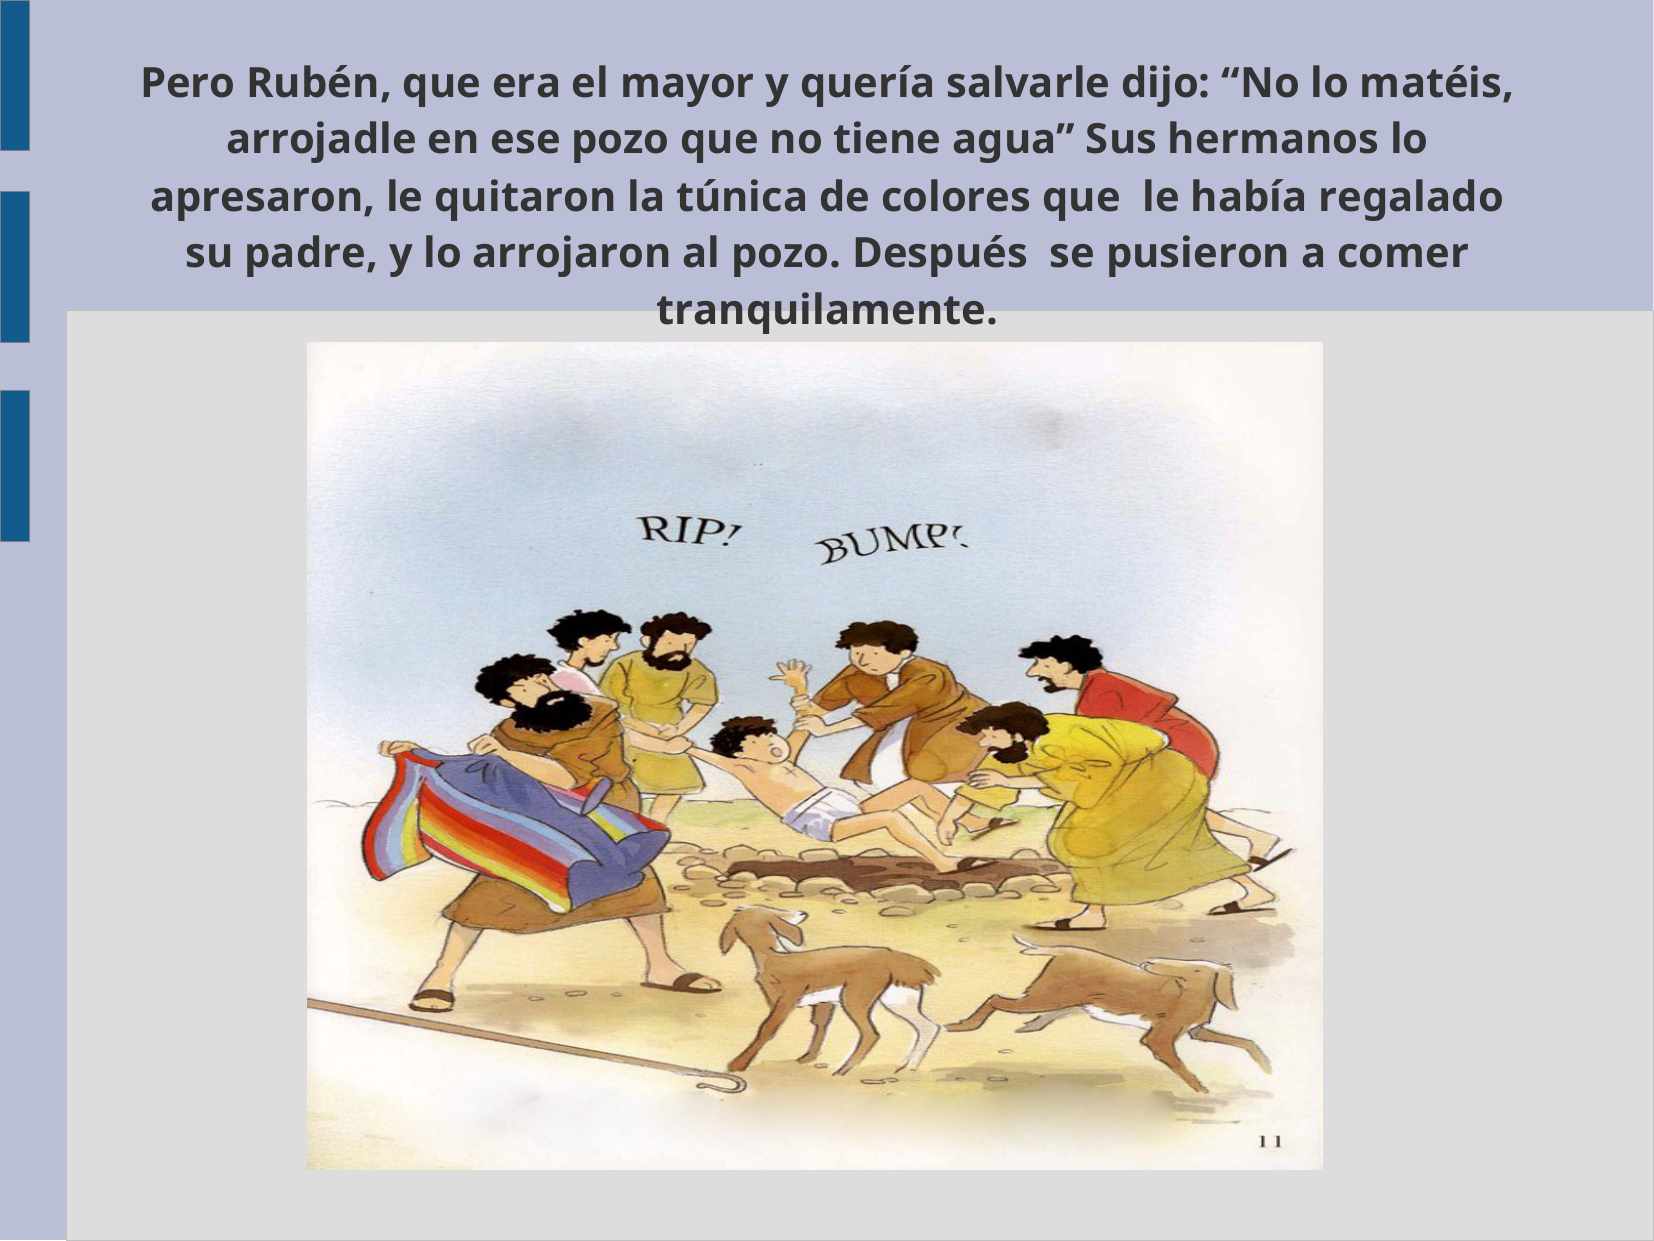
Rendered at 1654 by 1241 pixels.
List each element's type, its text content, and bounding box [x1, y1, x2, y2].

title Pero Rubén, que era el mayor y quería salvarle dijo: “No lo matéis, arrojadle en ese pozo que no tiene agua” Sus hermanos lo apresaron, le quitaron la túnica de colores que le había regalado su padre, y lo arrojaron al pozo. Después se pusieron a comer tranquilamente. [121, 78, 1534, 312]
picture [307, 342, 1323, 1170]
